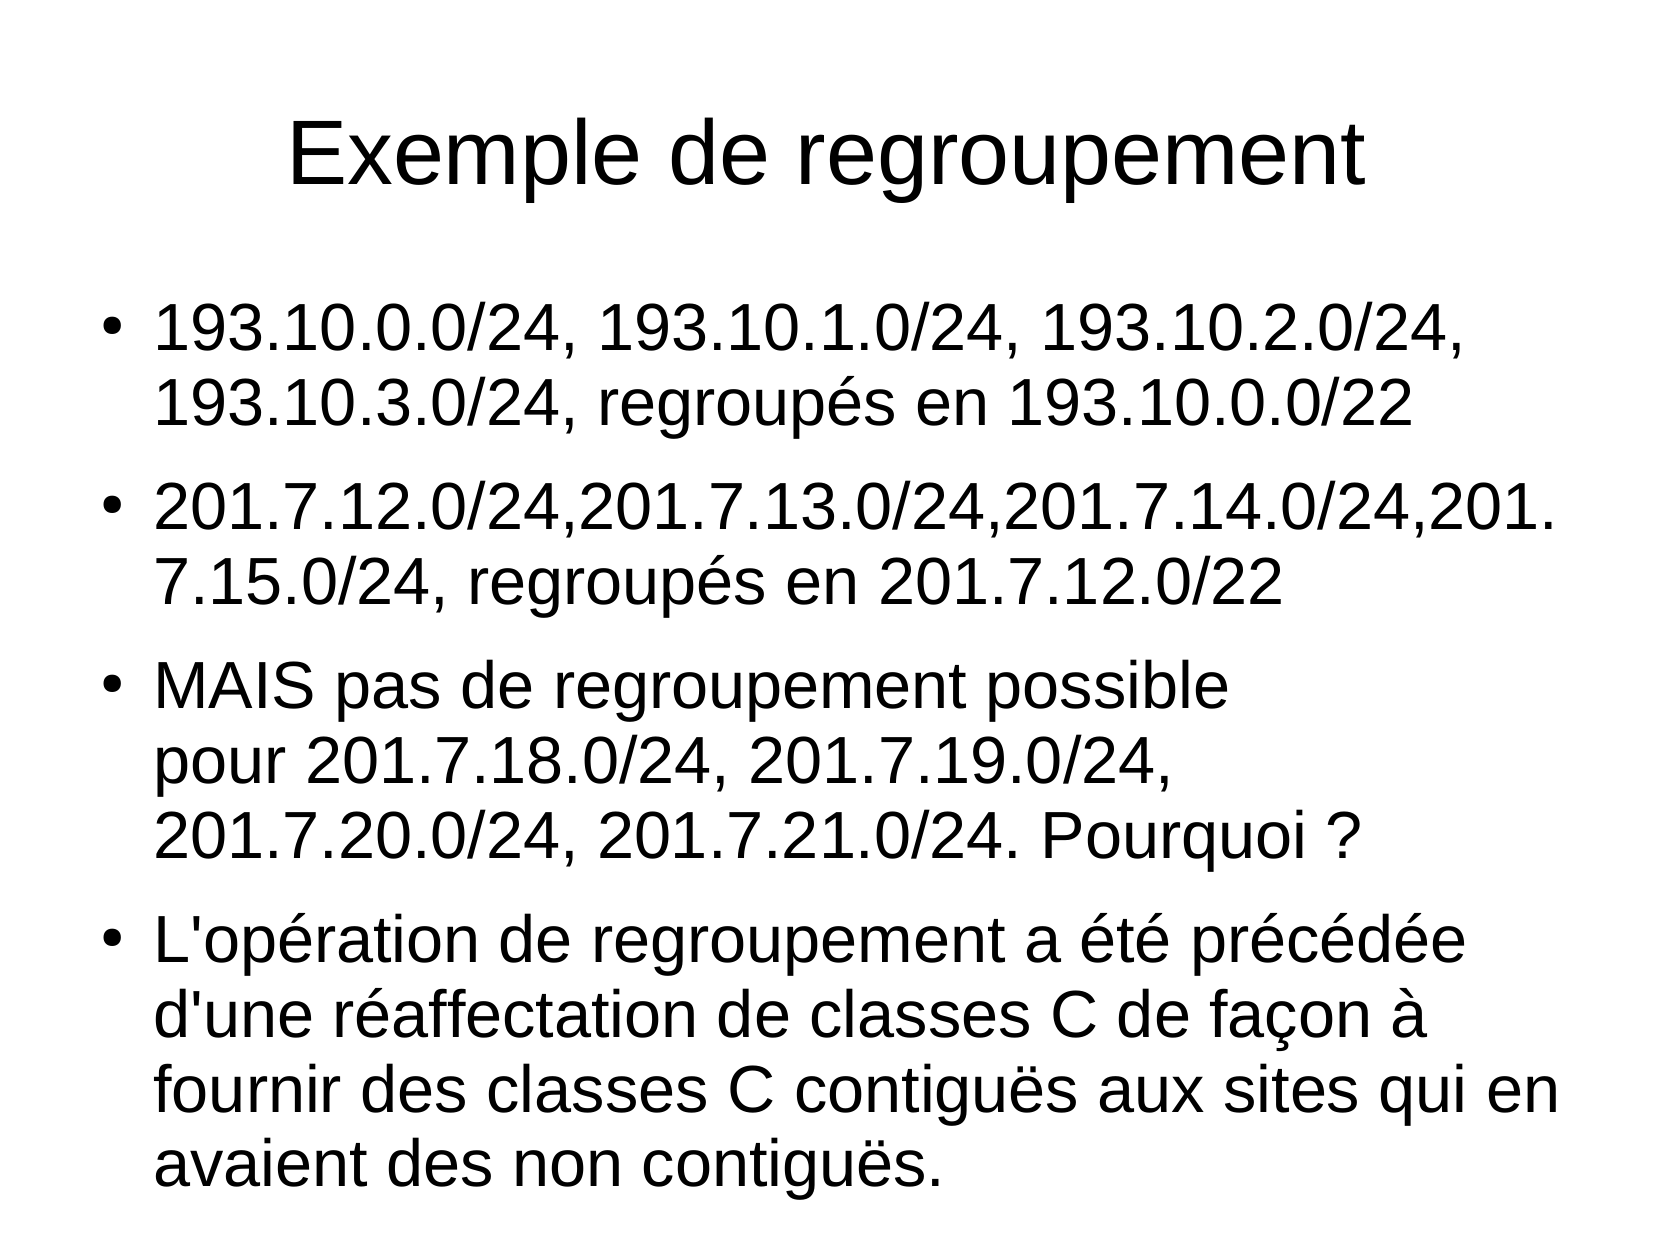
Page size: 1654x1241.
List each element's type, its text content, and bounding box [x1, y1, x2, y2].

list 193.10.0.0/24, 193.10.1.0/24, 193.10.2.0/24, 193.10.3.0/24, regroupés en 193.10.0.0/22 201.7.12.0/24,201.7.13.0/24,201.7.14.0/24,201.7.15.0/24, regroupés en 201.7.12.0/22 MAIS pas de regroupement possible pour 201.7.18.0/24, 201.7.19.0/24, 201.7.20.0/24, 201.7.21.0/24. Pourquoi ? L'opération de regroupement a été précédée d'une réaffectation de classes C de façon à fournir des classes C contiguës aux sites qui en avaient des non contiguës. [82, 290, 1571, 1202]
title Exemple de regroupement [82, 49, 1571, 257]
